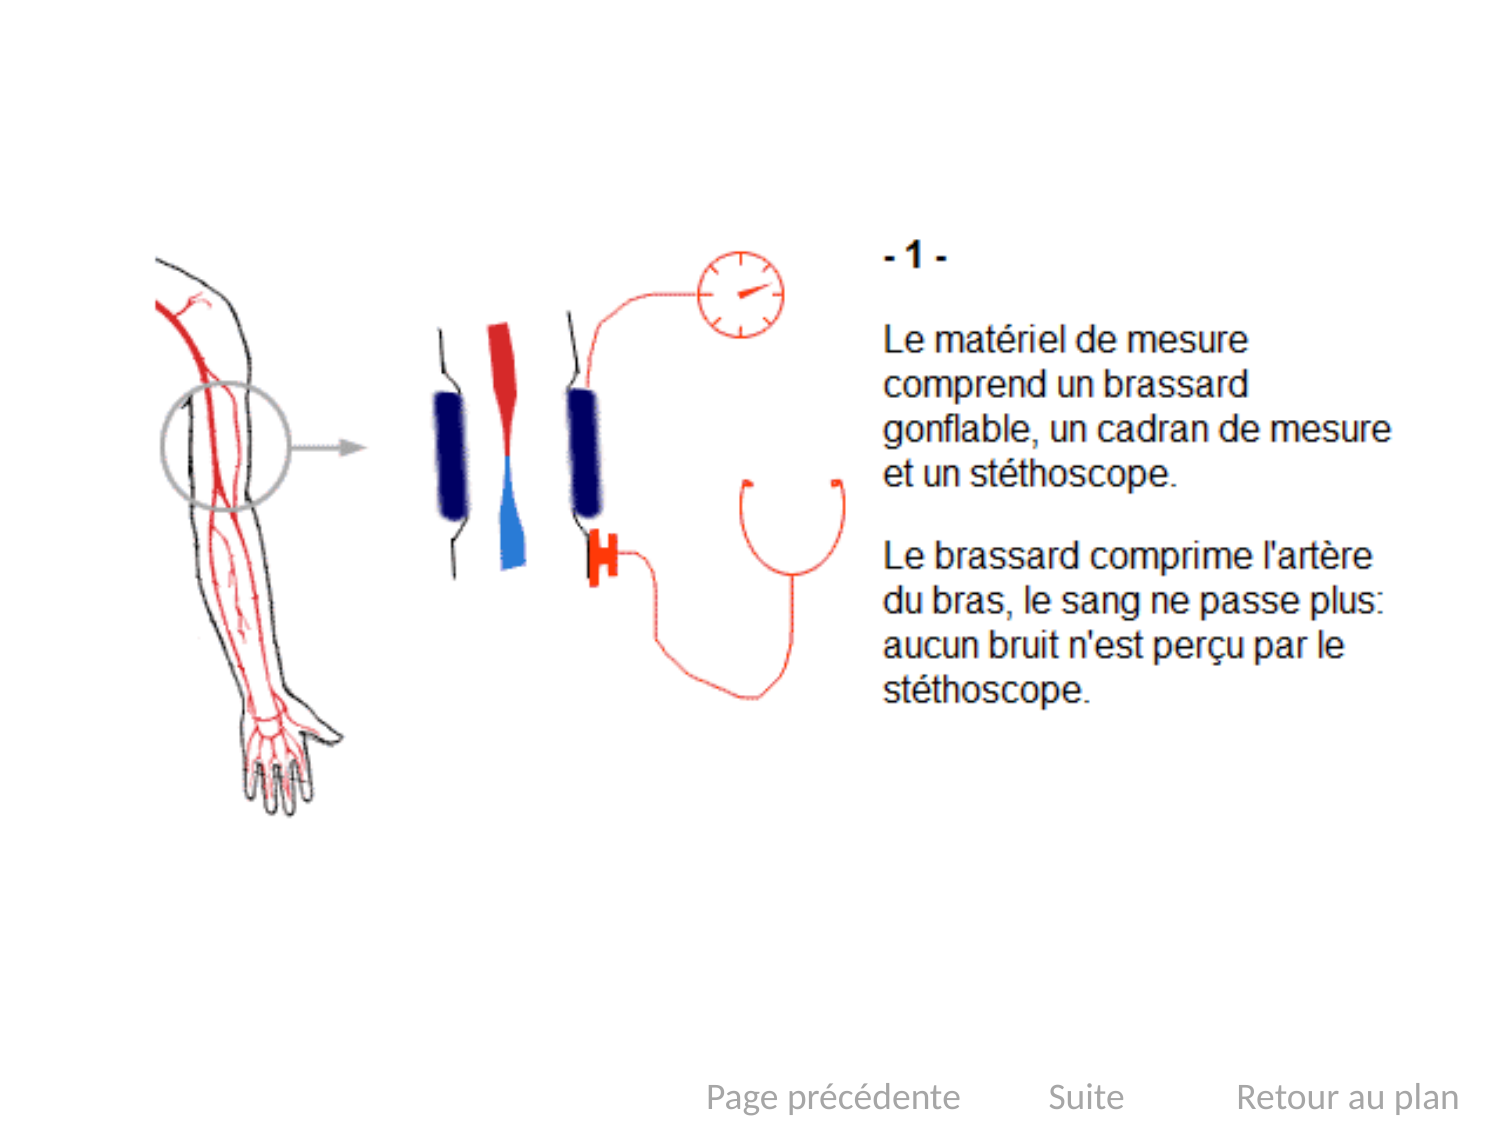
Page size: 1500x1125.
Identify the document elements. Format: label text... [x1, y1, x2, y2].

text_box Suite [1033, 1064, 1140, 1125]
picture [135, 231, 1409, 828]
text_box Retour au plan [1221, 1064, 1476, 1125]
text_box Page précédente [690, 1064, 977, 1125]
